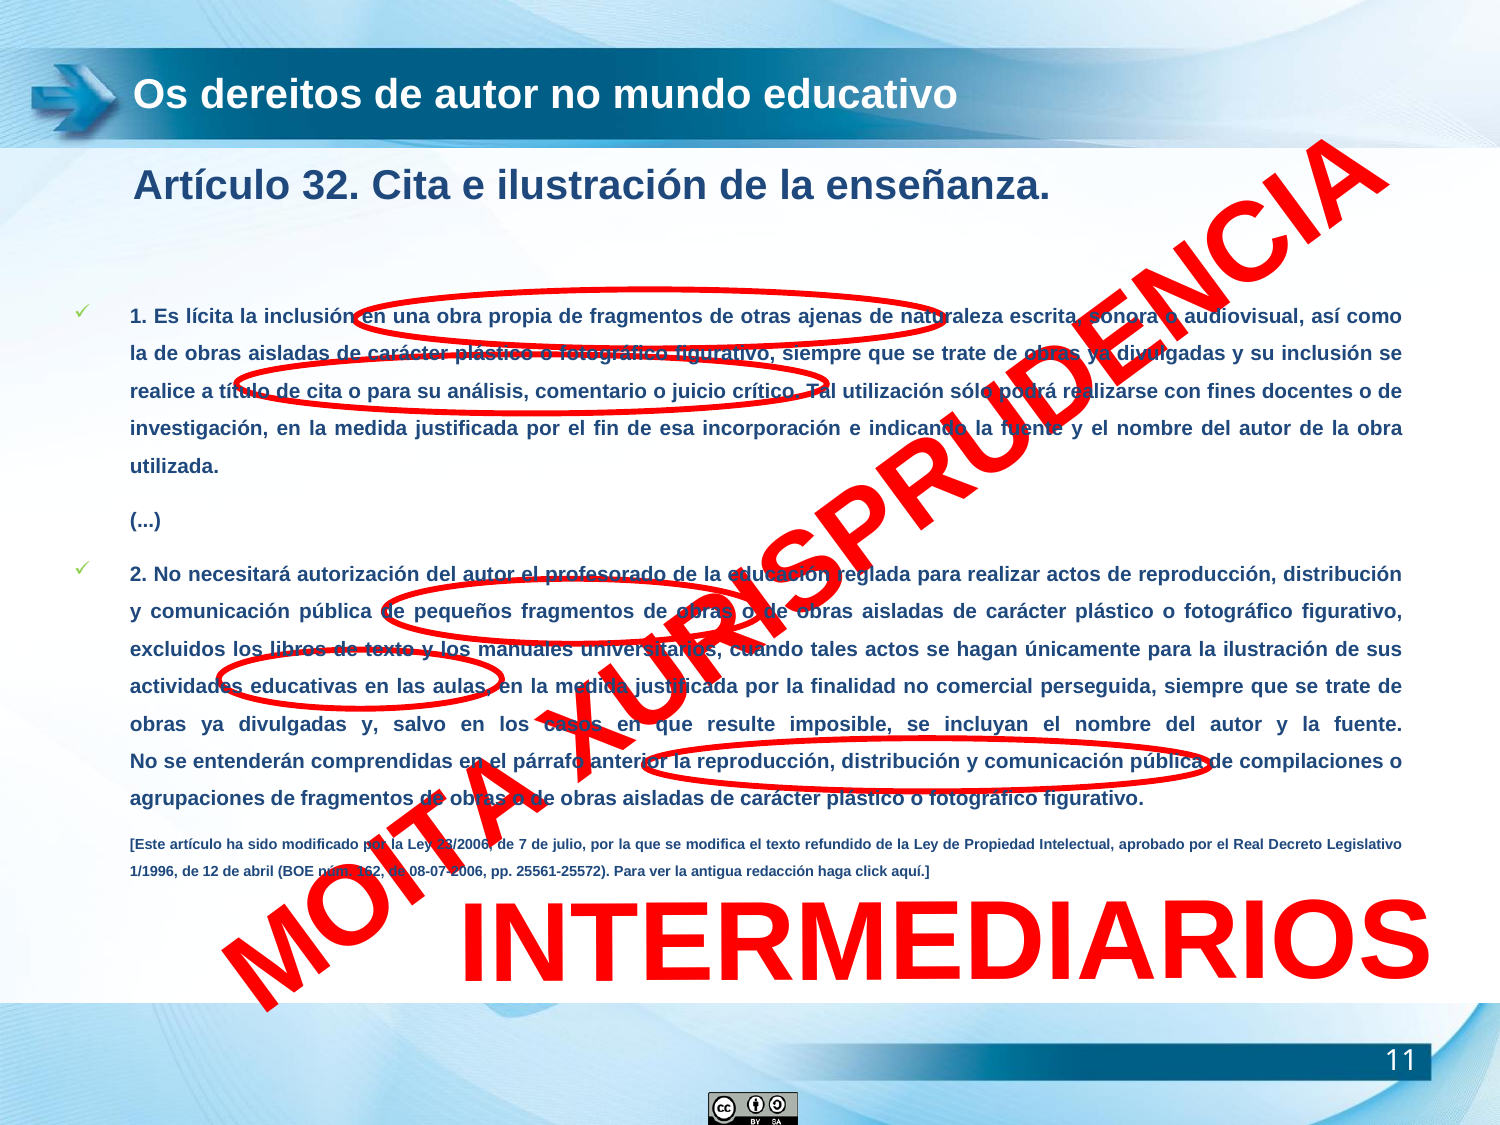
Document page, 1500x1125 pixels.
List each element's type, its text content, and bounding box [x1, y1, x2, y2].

text_box <número> [1082, 1031, 1433, 1092]
text_box MOITA XURISPRUDENCIA [178, 887, 443, 1051]
text_box MOITA XURISPRUDENCIA [1056, 77, 1423, 282]
text_box Os dereitos de autor no mundo educativo Artículo 32. Cita e ilustración de la enseñanza. [118, 59, 1067, 216]
picture [0, 0, 1500, 1125]
text_box 1. Es lícita la inclusión en una obra propia de fragmentos de otras ajenas de naturaleza escrita, sonora o audiovisual, así como la de obras aisladas de carácter plástico o fotográfico figurativo, siempre que se trate de obras ya divulgadas y su inclusión se realice a título de cita o para su análisis, comentario o juicio crítico. Tal utilización sólo podrá realizarse con fines docentes o de investigación, en la medida justificada por el fin de esa incorporación e indicando la fuente y el nombre del autor de la obra utilizada. (...) 2. No necesitará autorización del autor el profesorado de la educación reglada para realizar actos de reproducción, distribución y comunicación pública de pequeños fragmentos de obras o de obras aisladas de carácter plástico o fotográfico figurativo, excluidos los libros de texto y los manuales universitarios, cuando tales actos se hagan únicamente para la ilustración de sus actividades educativas en las aulas, en la medida justificada por la finalidad no comercial perseguida, siempre que se trate de obras ya divulgadas y, salvo en los casos en que resulte imposible, se incluyan el nombre del autor y la fuente. No se entenderán comprendidas en el párrafo anterior la reproducción, distribución y comunicación pública de compilaciones o agrupaciones de fragmentos de obras o de obras aisladas de carácter plástico o fotográfico figurativo. [Este artículo ha sido modificado por la Ley 23/2006, de 7 de julio, por la que se modifica el texto refundido de la Ley de Propiedad Intelectual, aprobado por el Real Decreto Legislativo 1/1996, de 12 de abril (BOE núm. 162, de 08-07-2006, pp. 25561-25572). Para ver la antigua redacción haga click aquí.] [58, 282, 1418, 887]
text_box INTERMEDIARIOS [442, 856, 1449, 1012]
